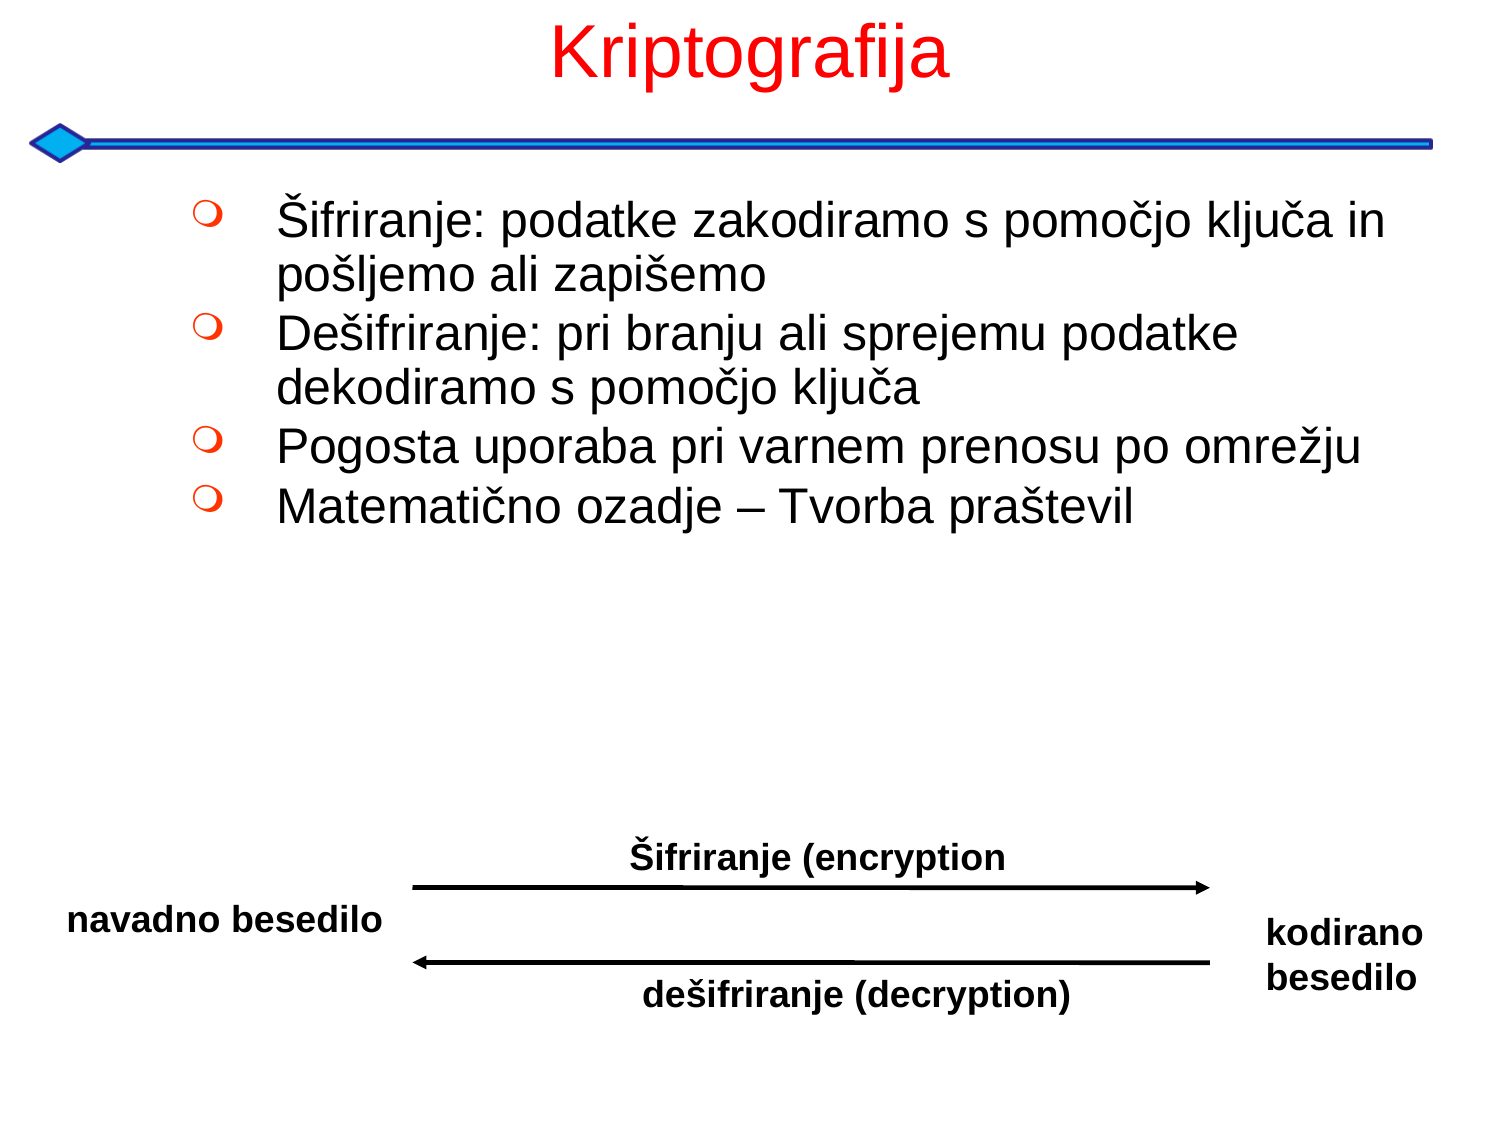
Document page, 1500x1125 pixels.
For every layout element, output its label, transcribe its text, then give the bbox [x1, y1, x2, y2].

picture [28, 122, 1434, 164]
text_box dešifriranje (decryption) [627, 962, 1087, 1023]
title Kriptografija [88, 0, 1412, 113]
text_box navadno besedilo [51, 887, 399, 948]
list Šifriranje: podatke zakodiramo s pomočjo ključa in pošljemo ali zapišemo Dešifriranje: pri branju ali sprejemu podatke dekodiramo s pomočjo ključa Pogosta uporaba pri varnem prenosu po omrežju Matematično ozadje – Tvorba praštevil [174, 187, 1500, 1061]
text_box kodirano besedilo [1250, 899, 1440, 1006]
text_box Šifriranje (encryption [614, 824, 1022, 886]
